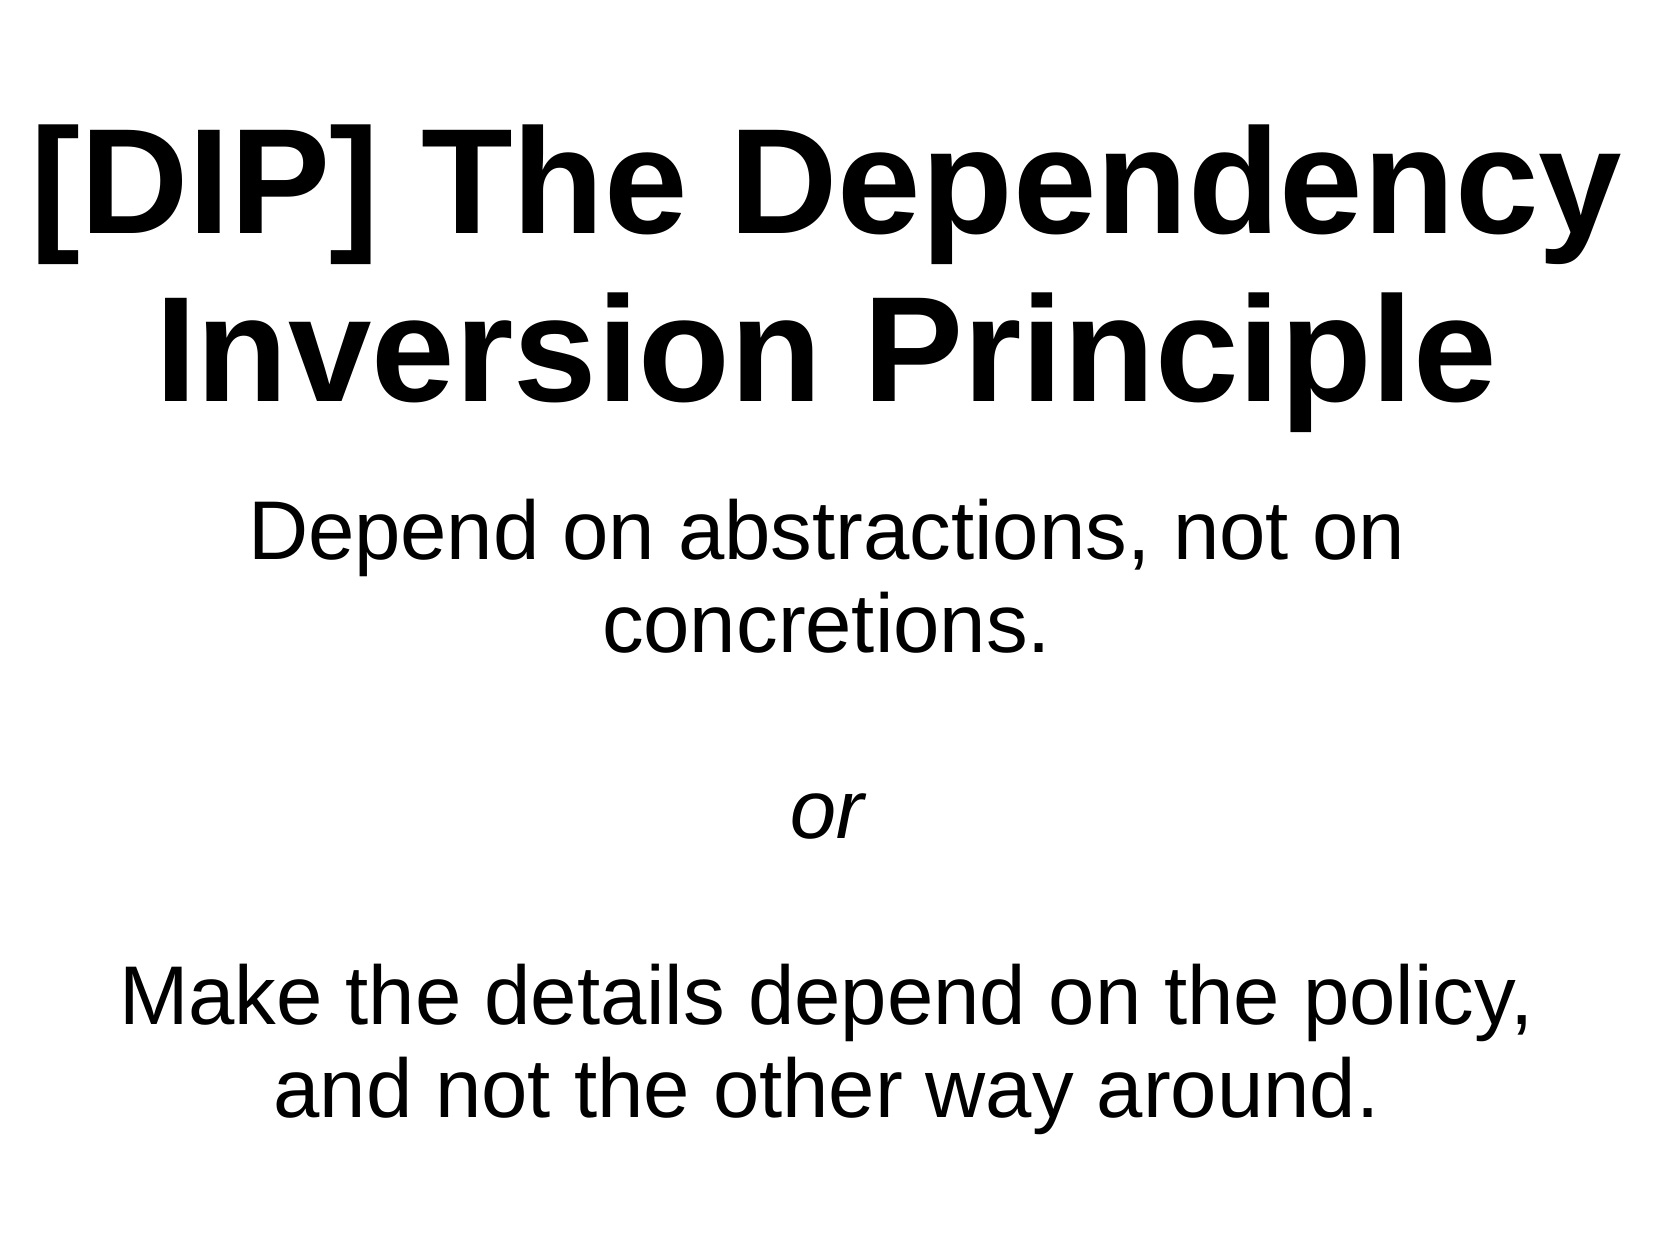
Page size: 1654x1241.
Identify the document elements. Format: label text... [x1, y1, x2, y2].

subtitle Depend on abstractions, not on concretions. or Make the details depend on the policy, and not the other way around. [82, 472, 1571, 1147]
title [DIP] The Dependency Inversion Principle [0, 0, 1654, 532]
